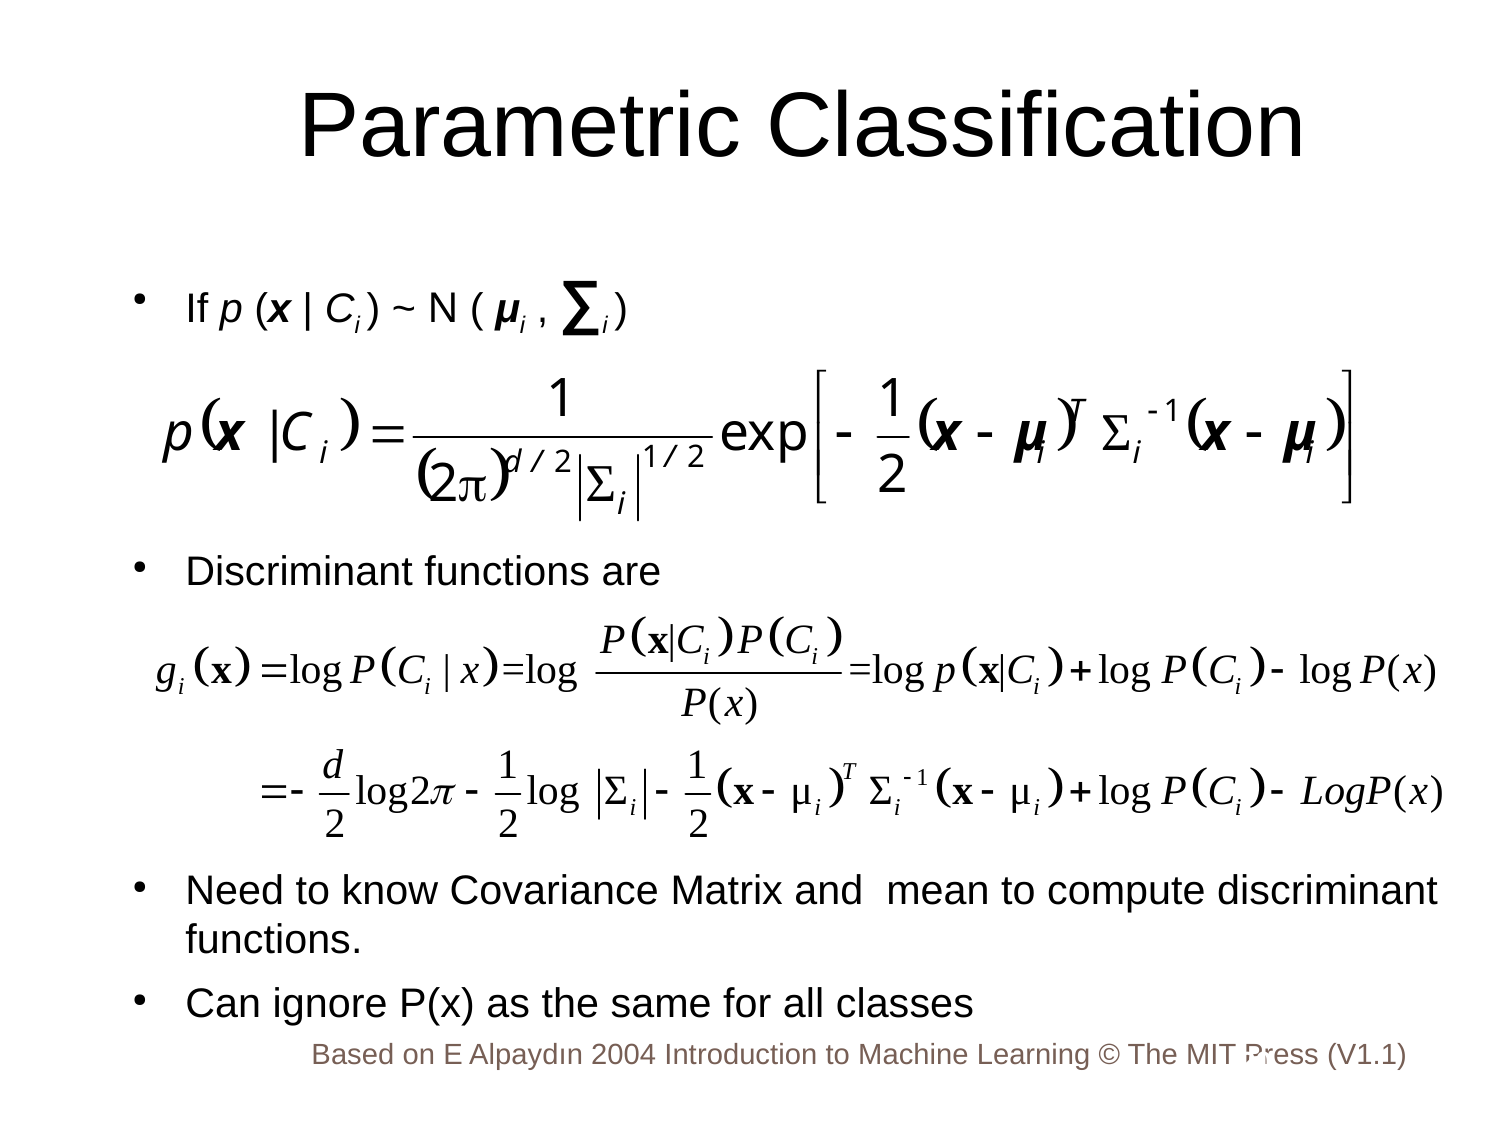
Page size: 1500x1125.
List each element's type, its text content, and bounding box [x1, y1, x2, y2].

text_box [147, 609, 1451, 847]
list If p (x | Ci ) ~ N ( μi , ∑i ) Discriminant functions are Need to know Covariance Matrix and mean to compute discriminant functions. Can ignore P(x) as the same for all classes [100, 255, 1459, 1042]
text_box Based on E Alpaydın 2004 Introduction to Machine Learning © The MIT Press (V1.1) [112, 1023, 1080, 1083]
text_box [159, 361, 1370, 531]
text_box <number> [1080, 1023, 1431, 1099]
title Parametric Classification [112, 31, 1463, 209]
